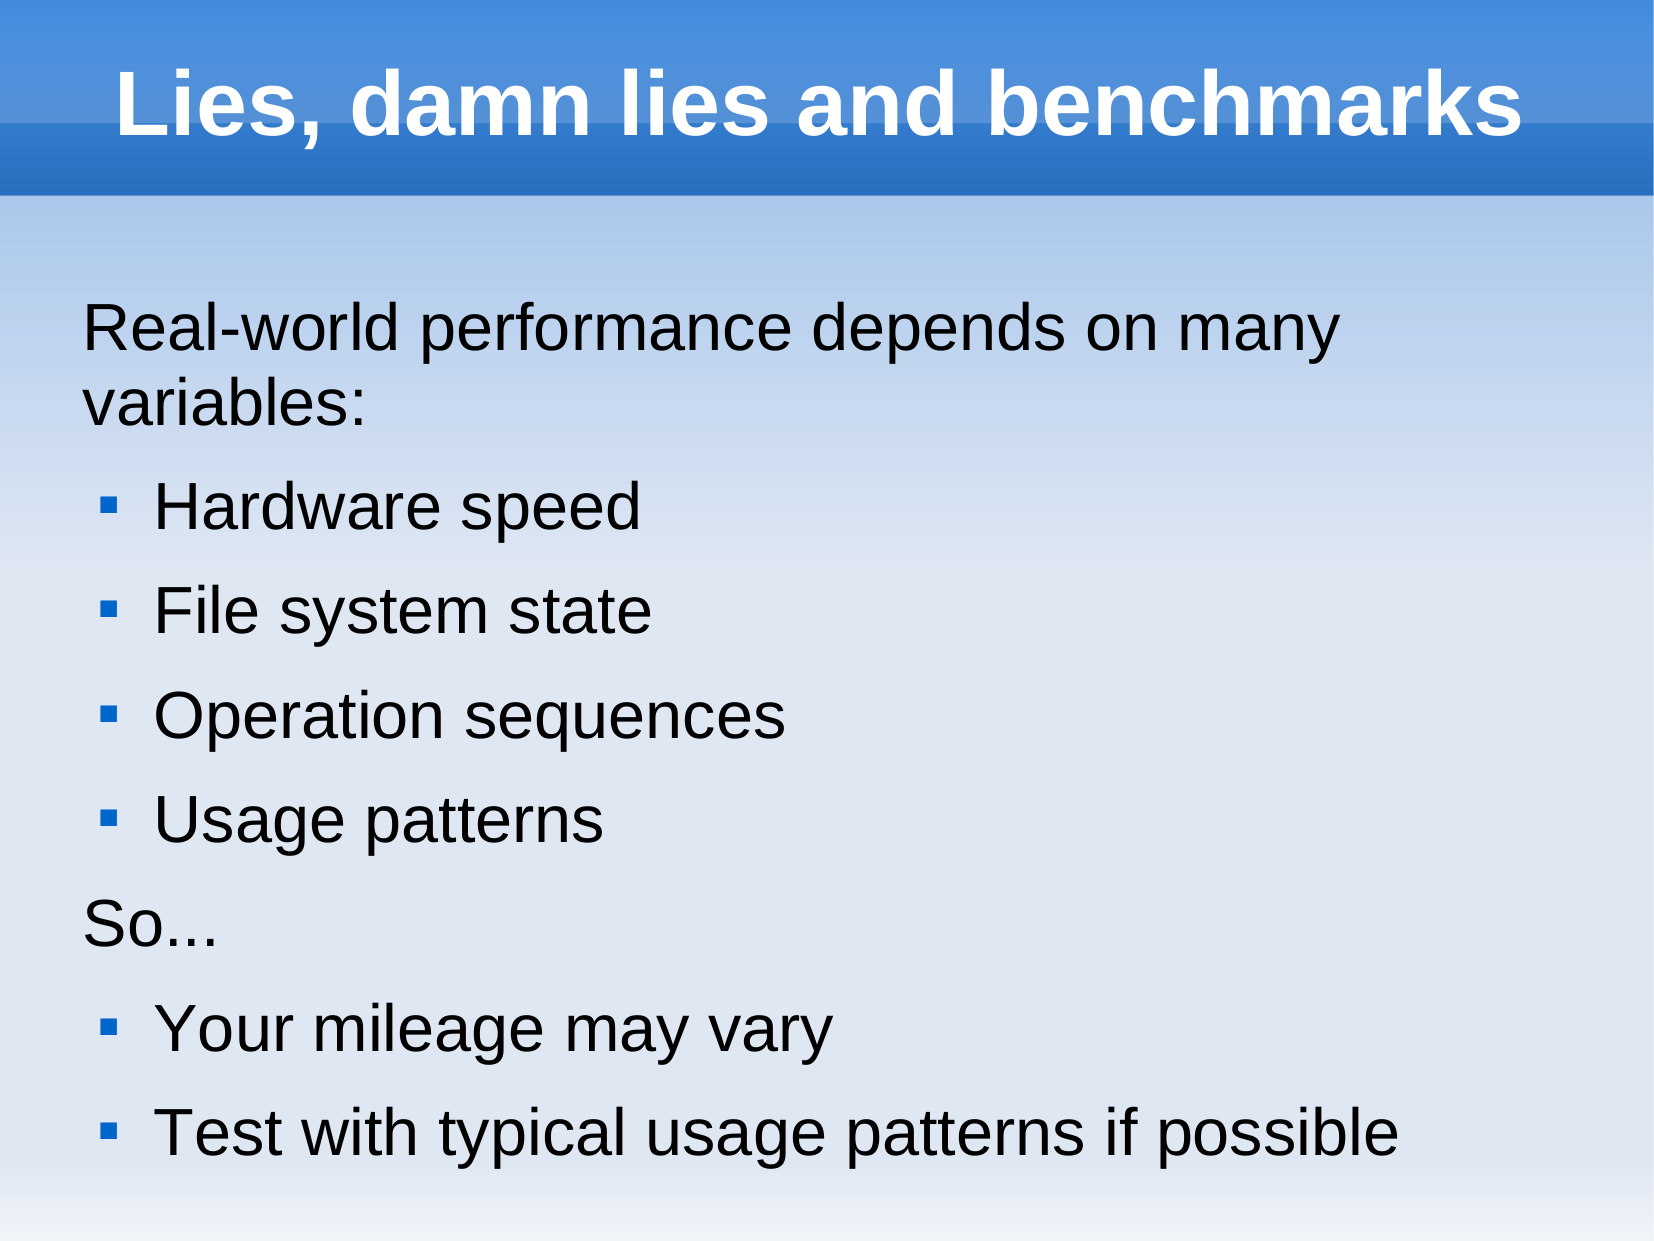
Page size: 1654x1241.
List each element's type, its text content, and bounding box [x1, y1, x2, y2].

picture [0, 0, 1654, 1241]
title Lies, damn lies and benchmarks [76, 0, 1565, 208]
list Real-world performance depends on many variables: Hardware speed File system state Operation sequences Usage patterns So... Your mileage may vary Test with typical usage patterns if possible [82, 290, 1571, 1170]
